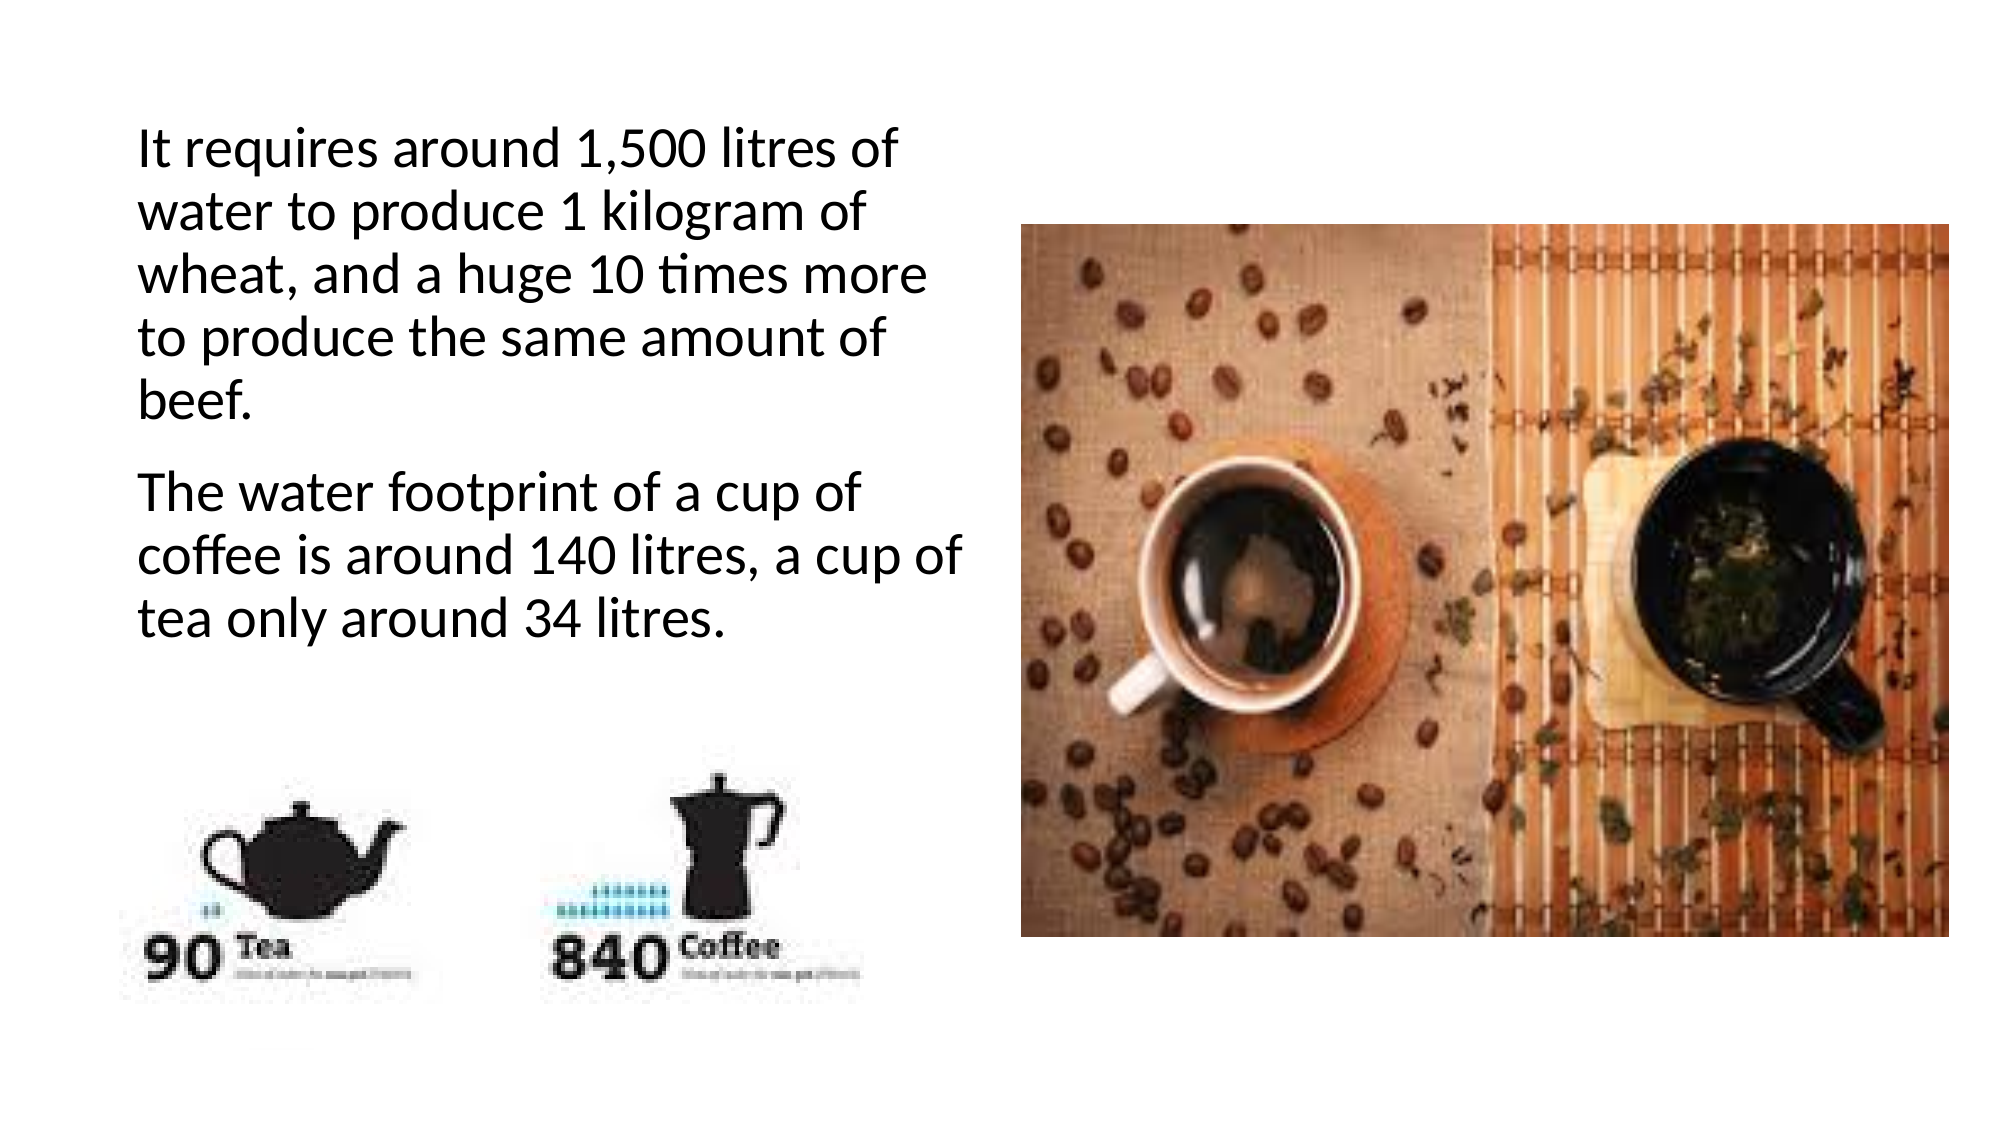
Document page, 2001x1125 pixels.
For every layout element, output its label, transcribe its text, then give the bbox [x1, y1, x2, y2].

picture [85, 745, 958, 1051]
list It requires around 1,500 litres of water to produce 1 kilogram of wheat, and a huge 10 times more to produce the same amount of beef. The water footprint of a cup of coffee is around 140 litres, a cup of tea only around 34 litres. [137, 117, 980, 724]
picture [1021, 224, 1949, 937]
